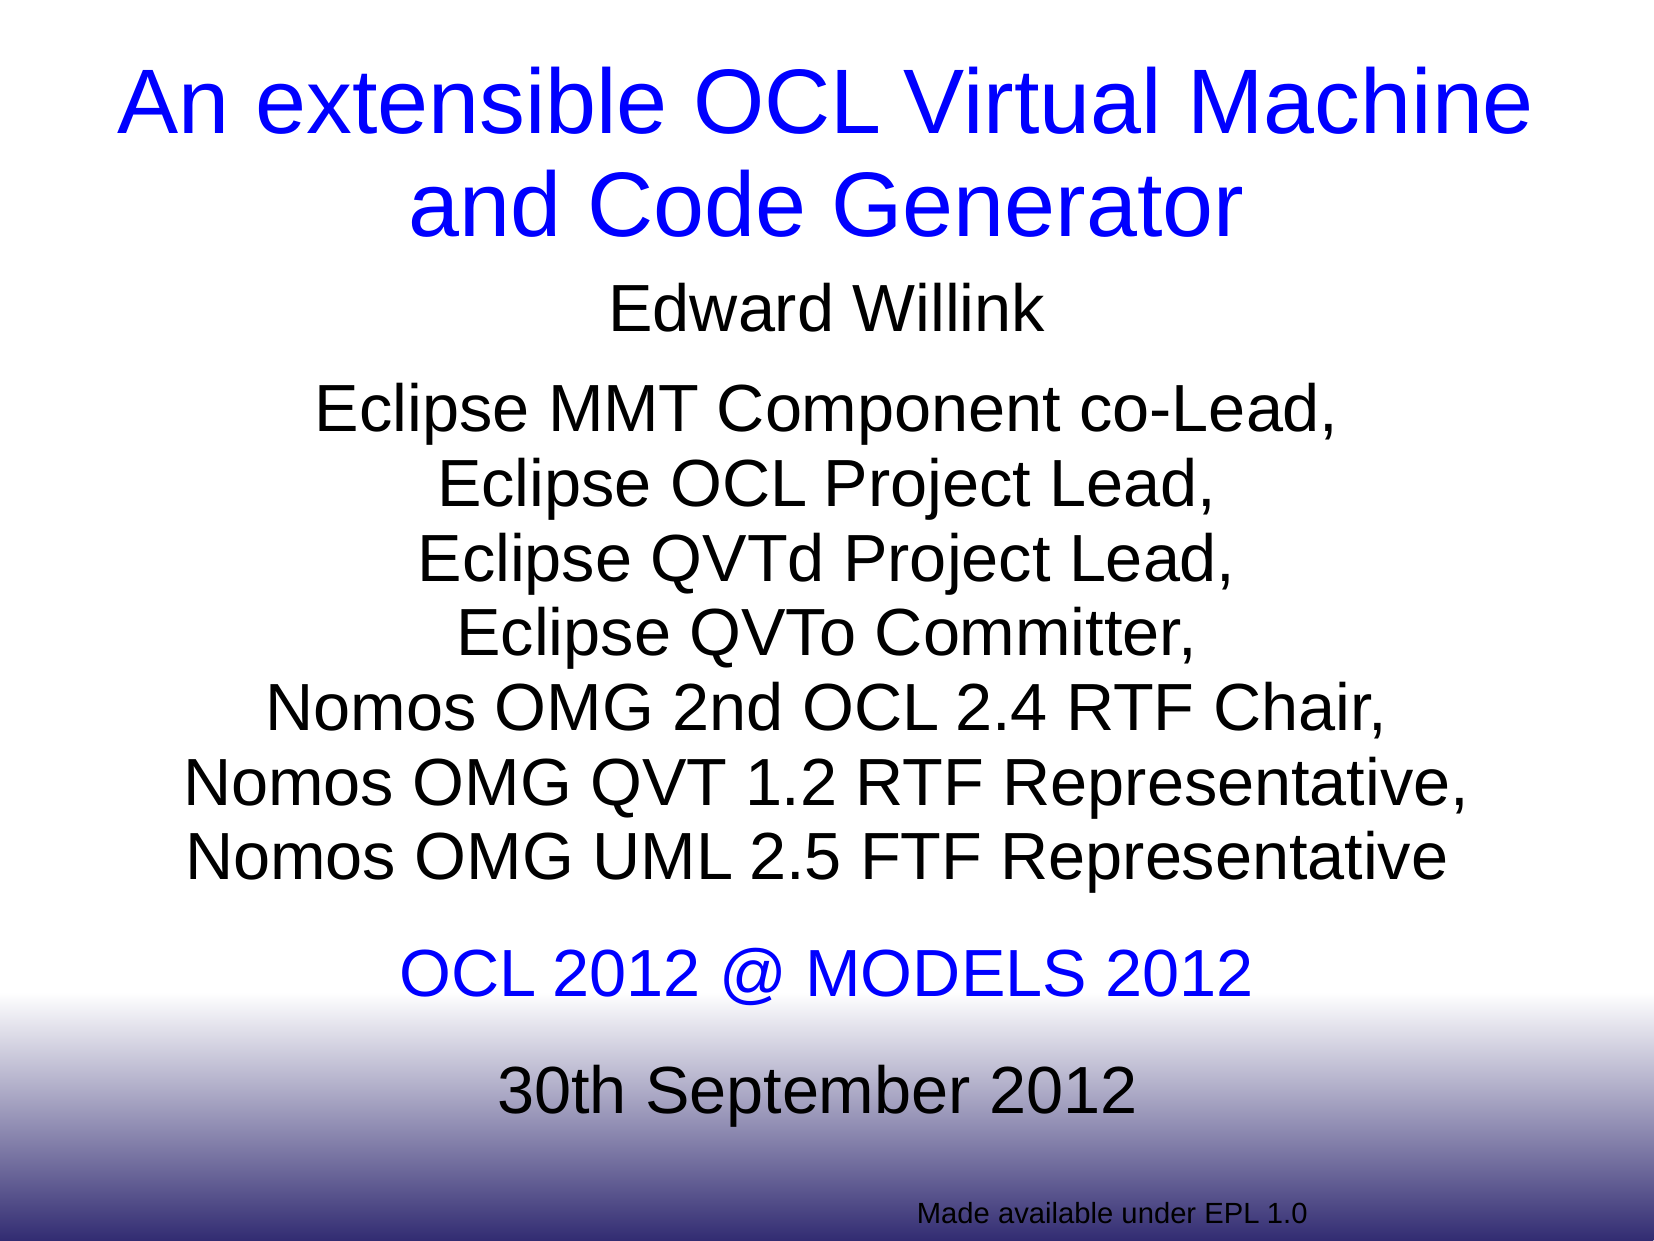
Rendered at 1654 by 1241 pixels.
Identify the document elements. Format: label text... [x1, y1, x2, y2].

title An extensible OCL Virtual Machine and Code Generator [82, 50, 1571, 256]
subtitle Edward Willink Eclipse MMT Component co-Lead, Eclipse OCL Project Lead, Eclipse QVTd Project Lead, Eclipse QVTo Committer, Nomos OMG 2nd OCL 2.4 RTF Chair, Nomos OMG QVT 1.2 RTF Representative, Nomos OMG UML 2.5 FTF Representative OCL 2012 @ MODELS 2012 30th September 2012 [82, 270, 1571, 1129]
